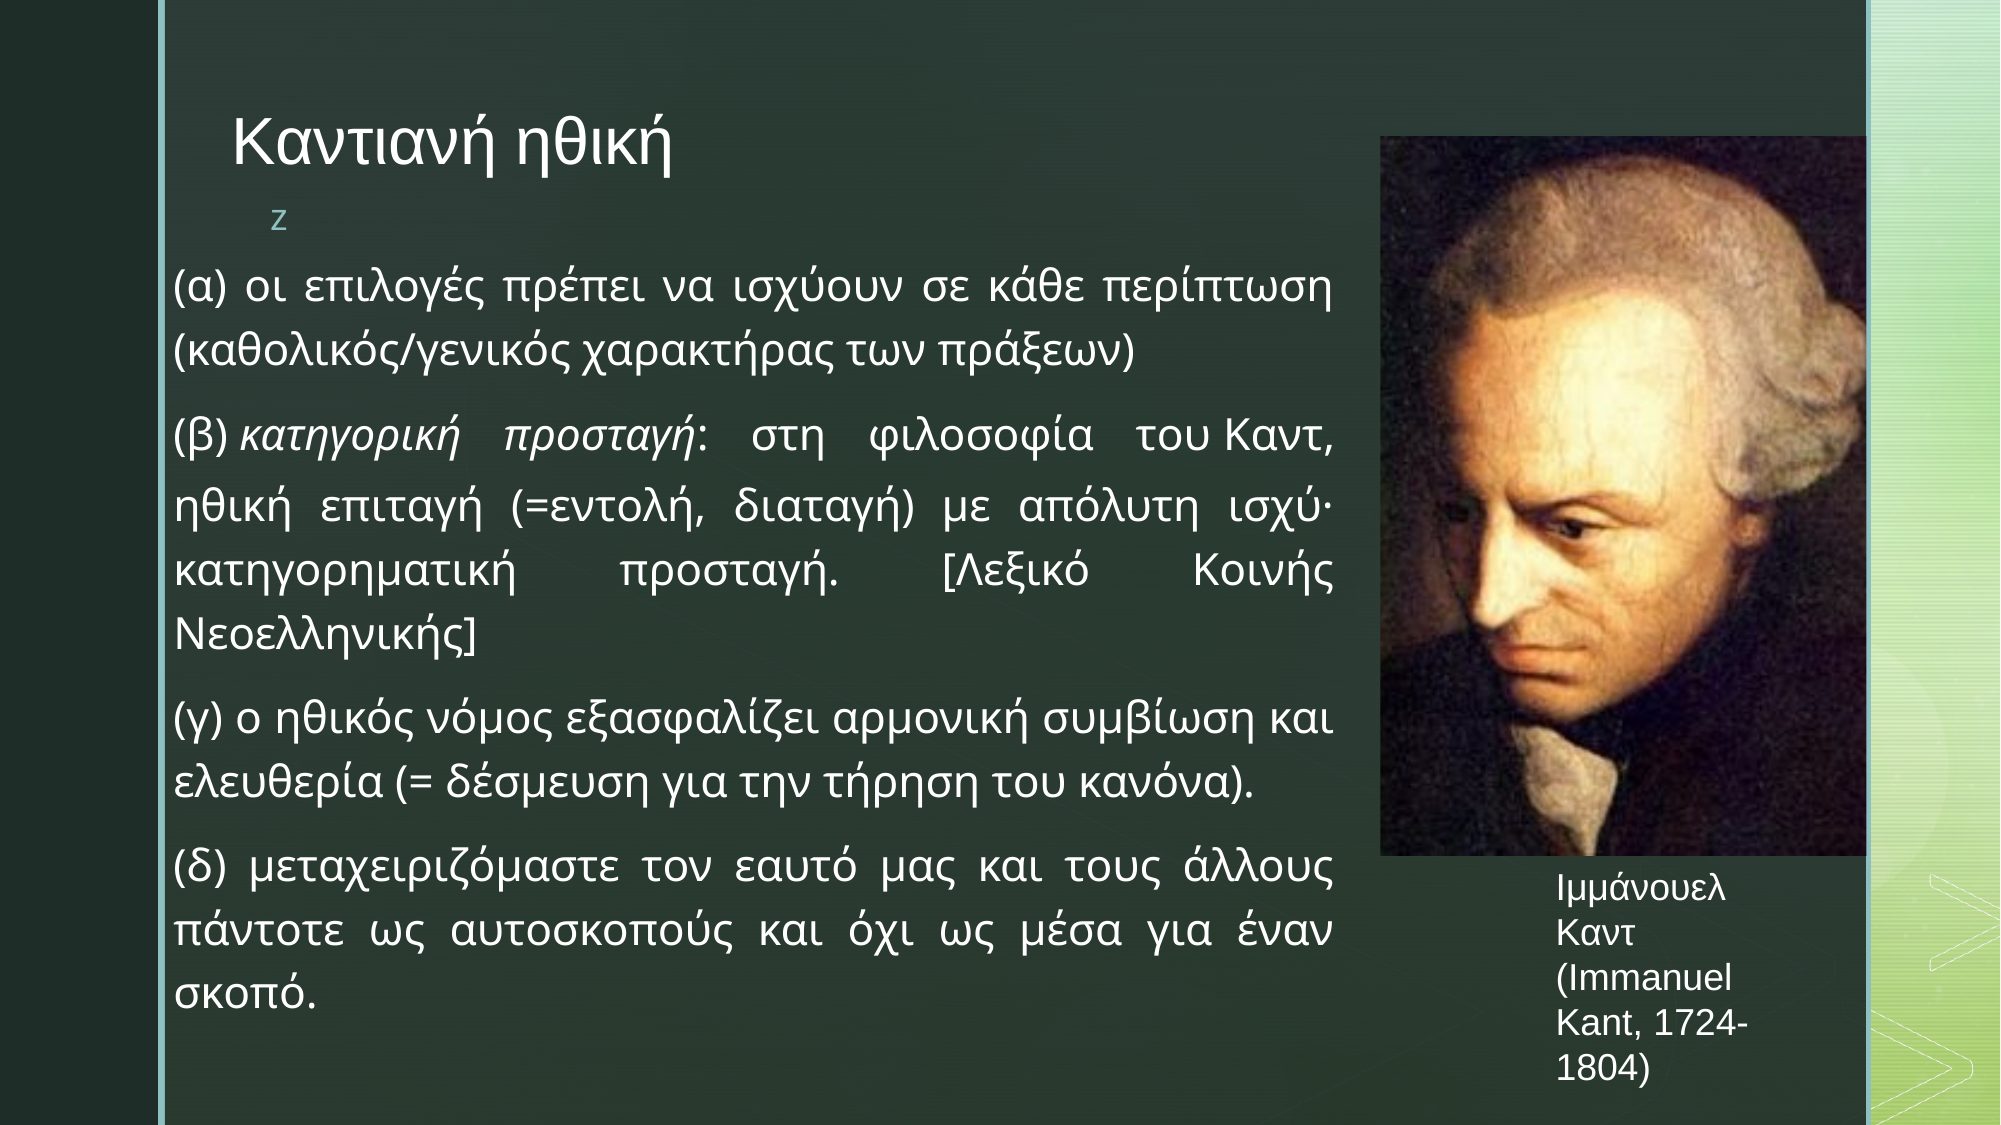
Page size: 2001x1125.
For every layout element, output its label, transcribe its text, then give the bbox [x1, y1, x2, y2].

text_box Ιμμάνουελ Καντ (Immanuel Kant, 1724-1804) [1540, 855, 1813, 1099]
title Καντιανή ηθική [216, 55, 1214, 187]
picture [1380, 136, 1867, 856]
list (α) οι επιλογές πρέπει να ισχύουν σε κάθε περίπτωση (καθολικός/γενικός χαρακτήρας των πράξεων) (β) κατηγορική προσταγή: στη φιλοσοφία του Kαντ, ηθική επιταγή (=εντολή, διαταγή) με απόλυτη ισχύ· κατηγορηματική προσταγή. [Λεξικό Κοινής Νεοελληνικής] (γ) ο ηθικός νόμος εξασφαλίζει αρμονική συμβίωση και ελευθερία (= δέσμευση για την τήρηση του κανόνα). (δ) μεταχειριζόμαστε τον εαυτό μας και τους άλλους πάντοτε ως αυτοσκοπούς και όχι ως μέσα για έναν σκοπό. [158, 238, 1351, 1070]
